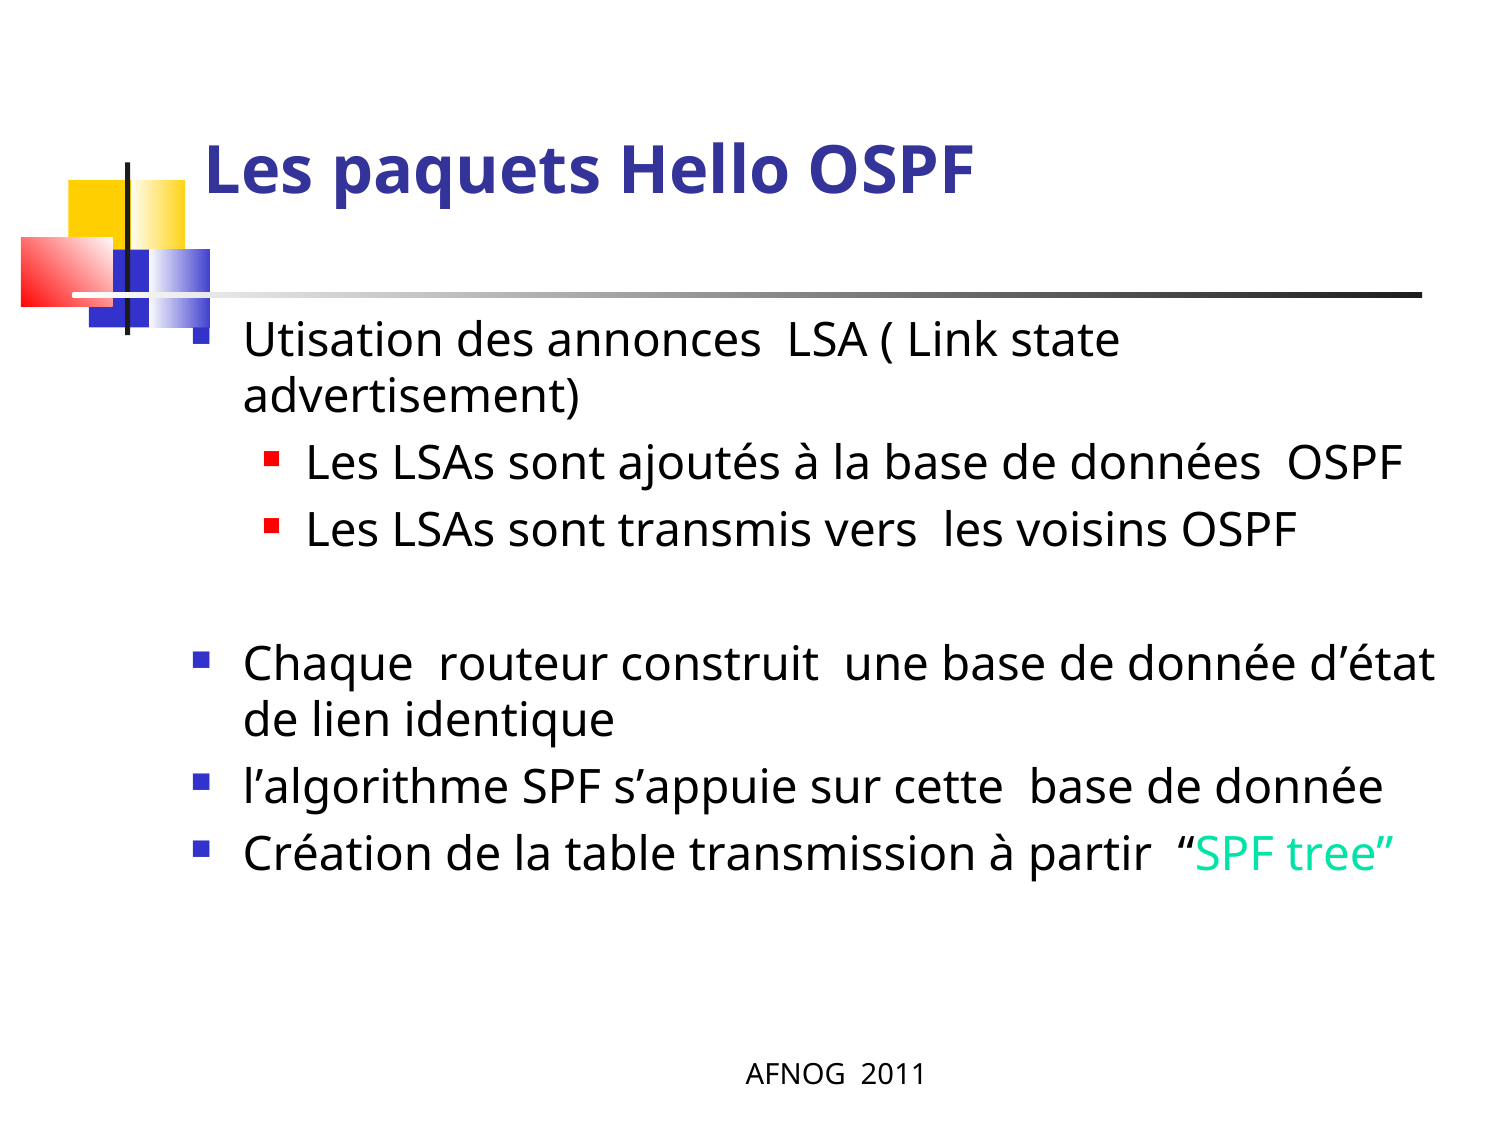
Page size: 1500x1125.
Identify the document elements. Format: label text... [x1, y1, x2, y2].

list Utisation des annonces LSA ( Link state advertisement)‏ Les LSAs sont ajoutés à la base de données OSPF Les LSAs sont transmis vers les voisins OSPF Chaque routeur construit une base de donnée d’état de lien identique l’algorithme SPF s’appuie sur cette base de donnée Création de la table transmission à partir “SPF tree” [175, 304, 1451, 1020]
title Les paquets Hello OSPF [188, 34, 1377, 218]
text_box AFNOG 2011 [599, 1024, 1074, 1099]
